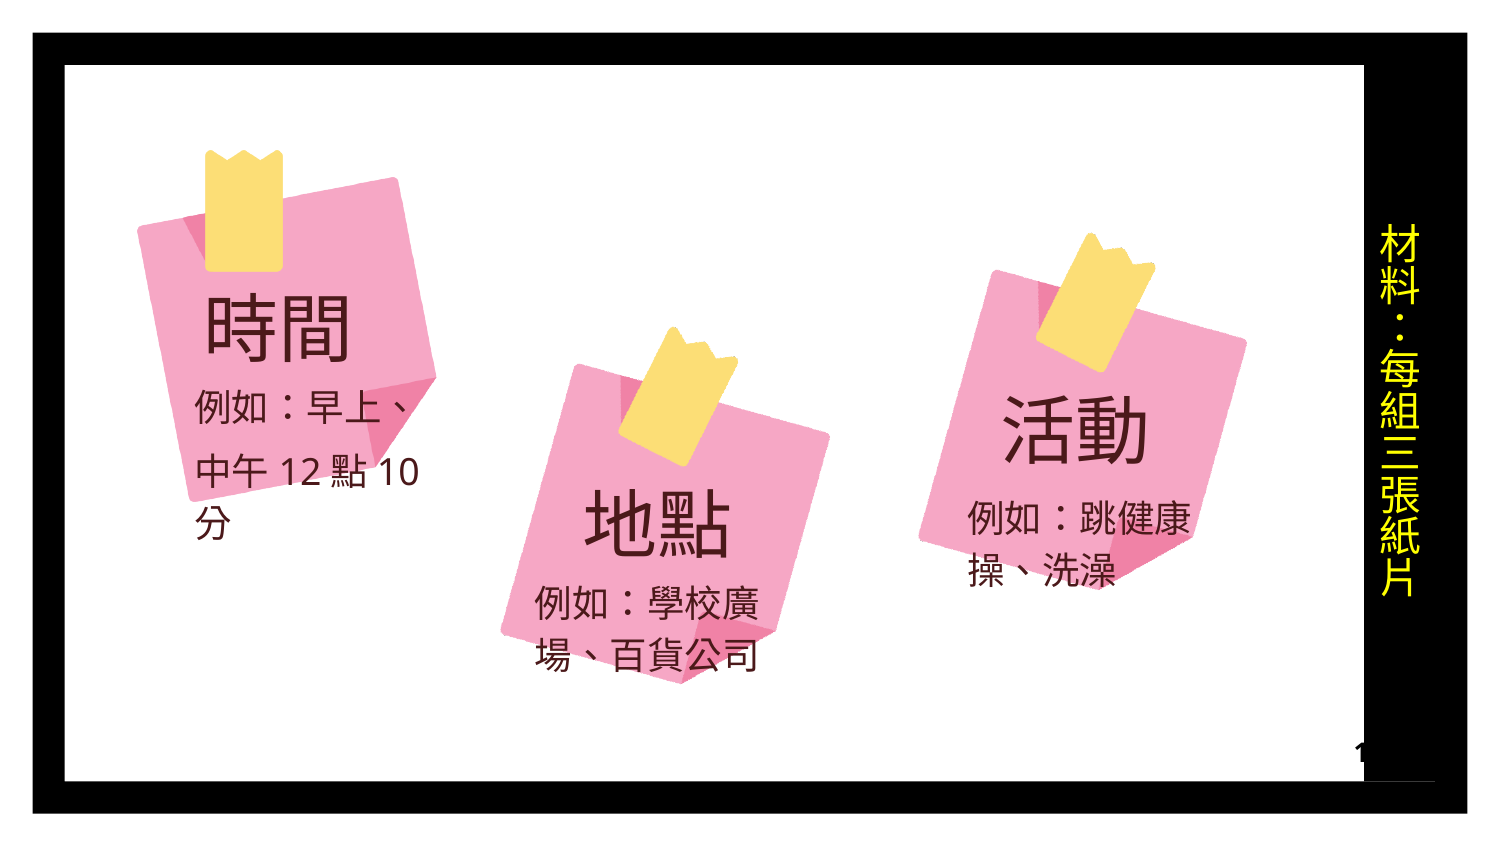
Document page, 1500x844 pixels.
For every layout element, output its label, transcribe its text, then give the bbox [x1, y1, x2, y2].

text_box 例如：學校廣場、百貨公司 [519, 558, 777, 792]
text_box 時間 [188, 253, 446, 487]
picture [110, 150, 463, 502]
text_box 地點 [567, 448, 825, 682]
text_box 14 [1338, 720, 1429, 786]
text_box 例如：早上、 中午12點10分 [179, 362, 437, 596]
text_box 例如：跳健康操、洗澡 [952, 473, 1210, 707]
text_box 活動 [985, 354, 1243, 588]
text_box 材料：每組三張紙片 [1364, 40, 1447, 782]
picture [428, 188, 1318, 642]
